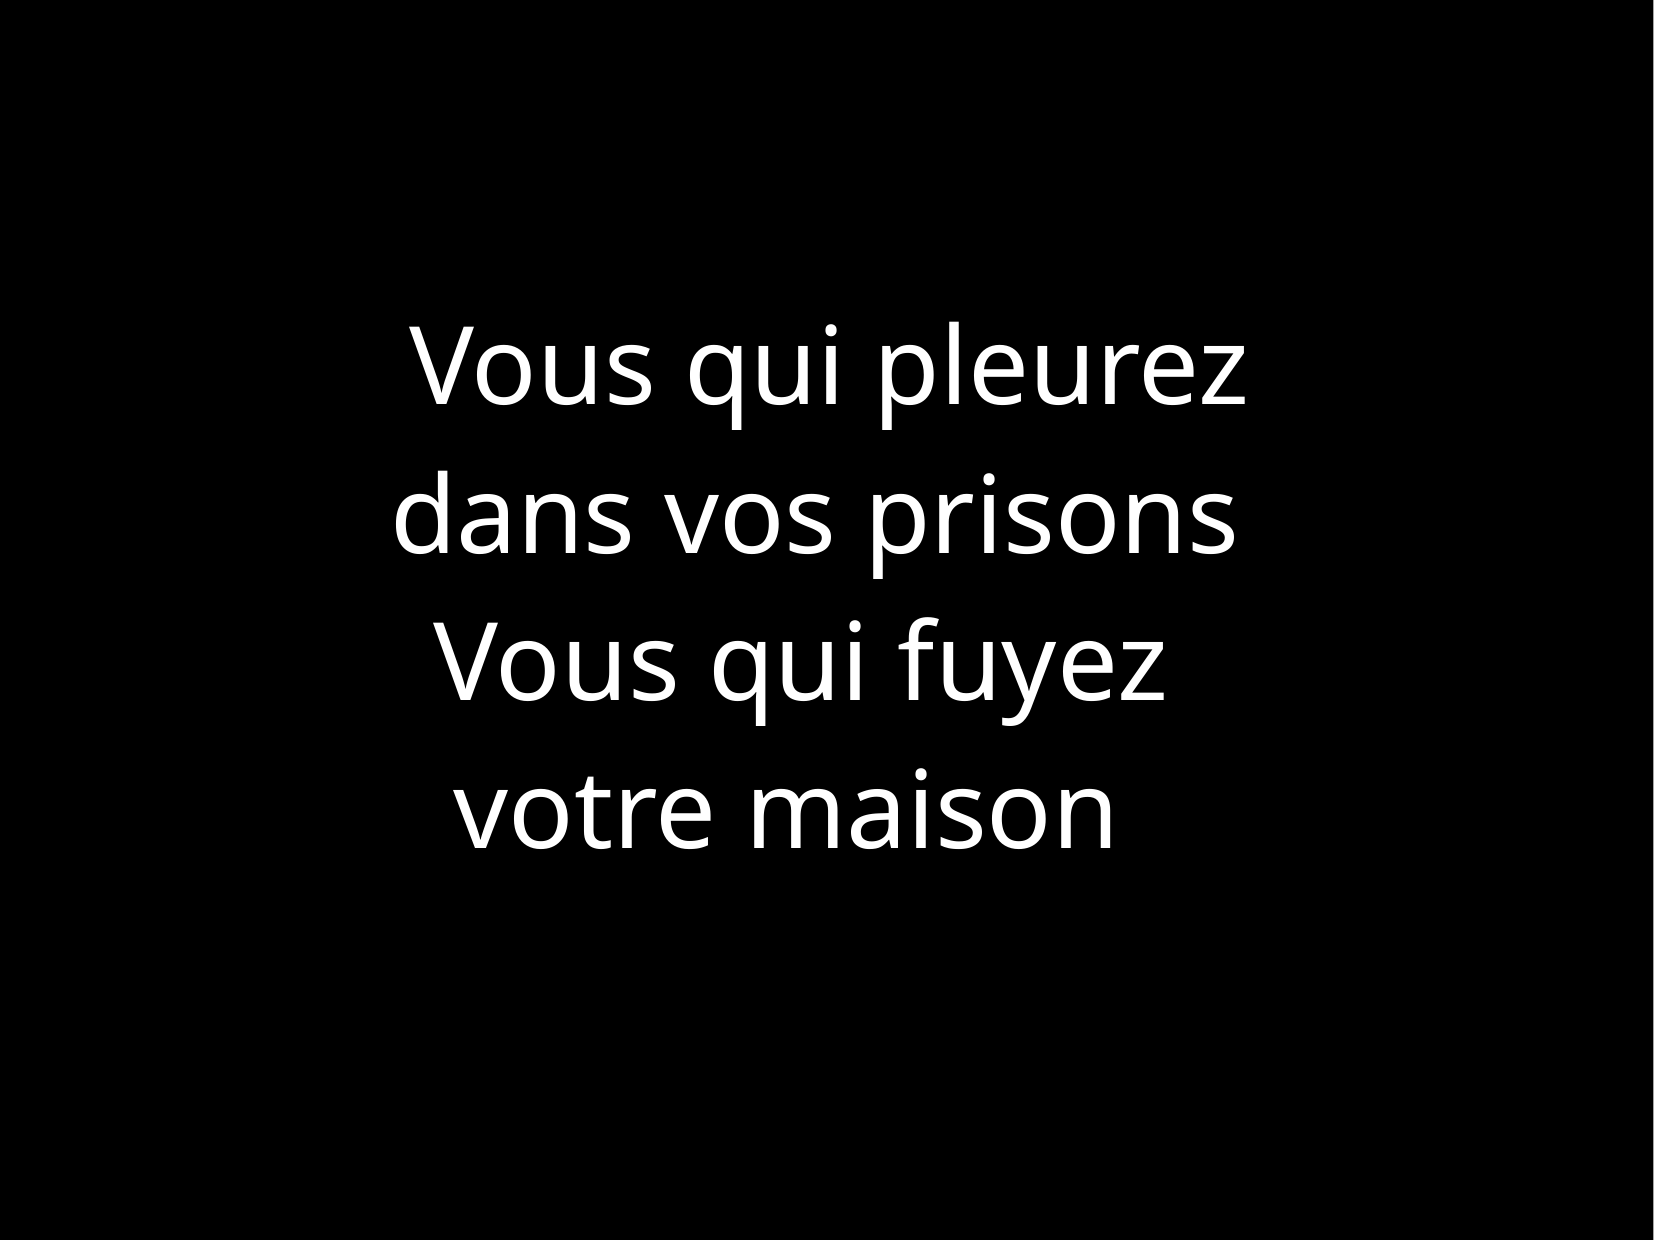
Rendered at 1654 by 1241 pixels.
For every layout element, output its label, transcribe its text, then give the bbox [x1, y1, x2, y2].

subtitle Vous qui pleurez dans vos prisons Vous qui fuyez votre maison [70, 205, 1559, 1241]
